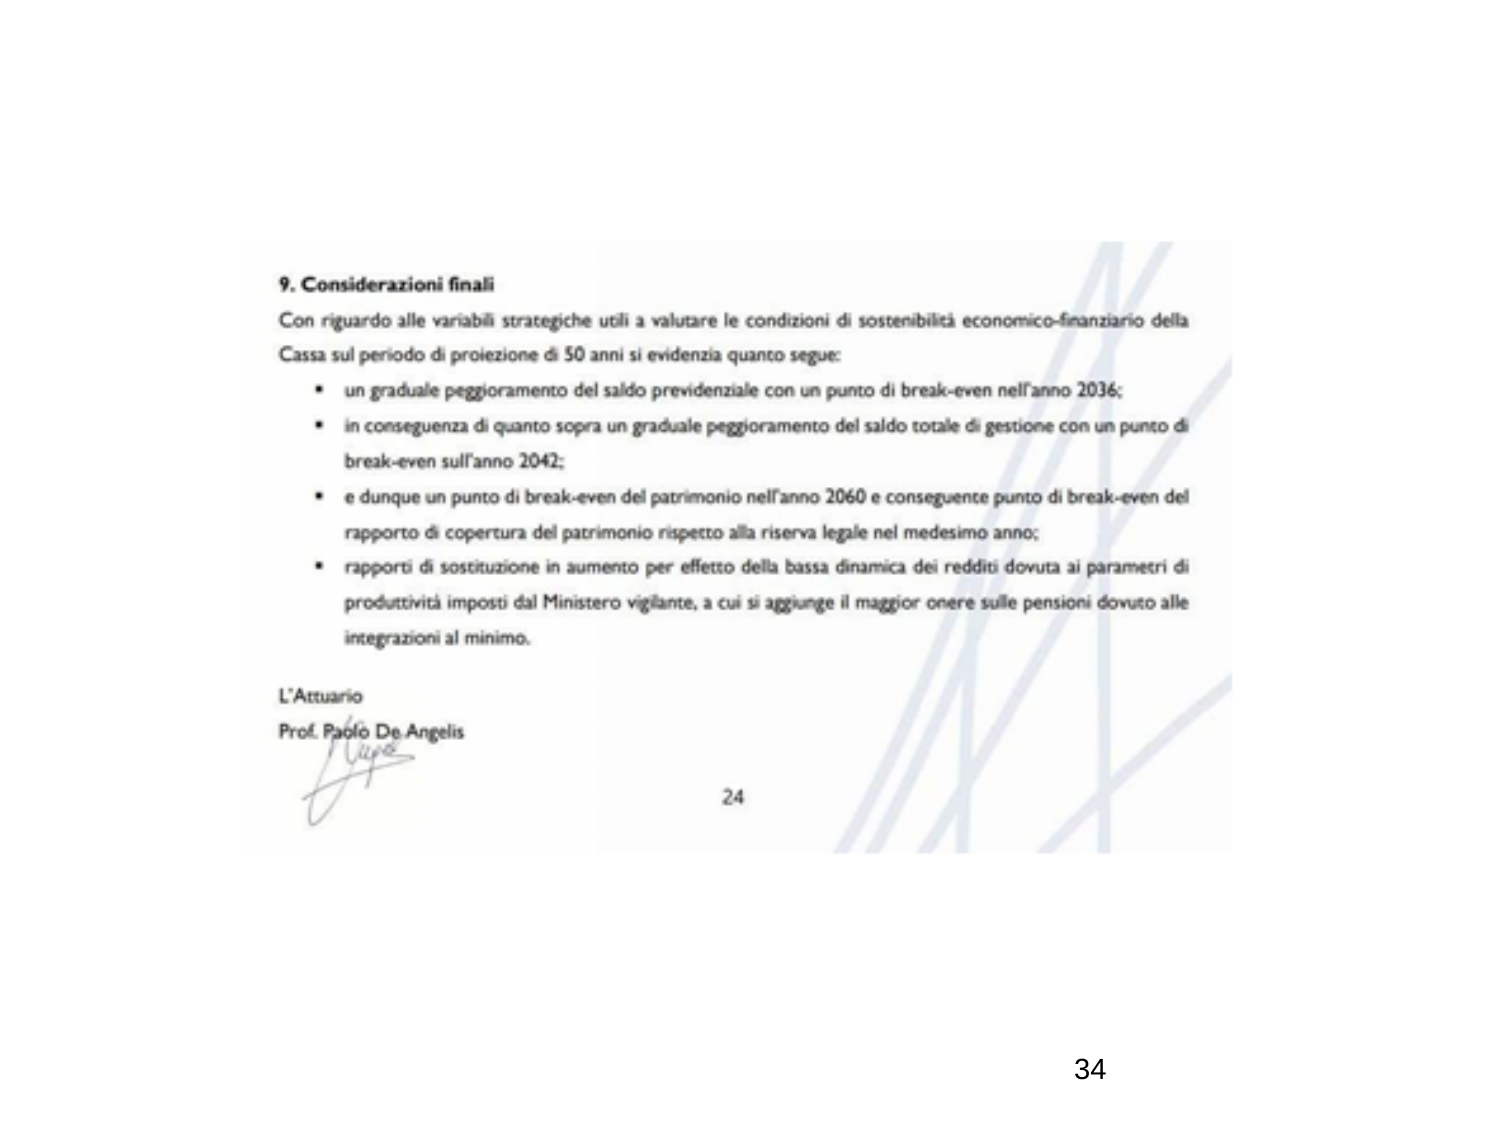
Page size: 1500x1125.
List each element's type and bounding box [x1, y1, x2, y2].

text_box [1059, 1042, 1397, 1103]
picture [129, 90, 1347, 1004]
